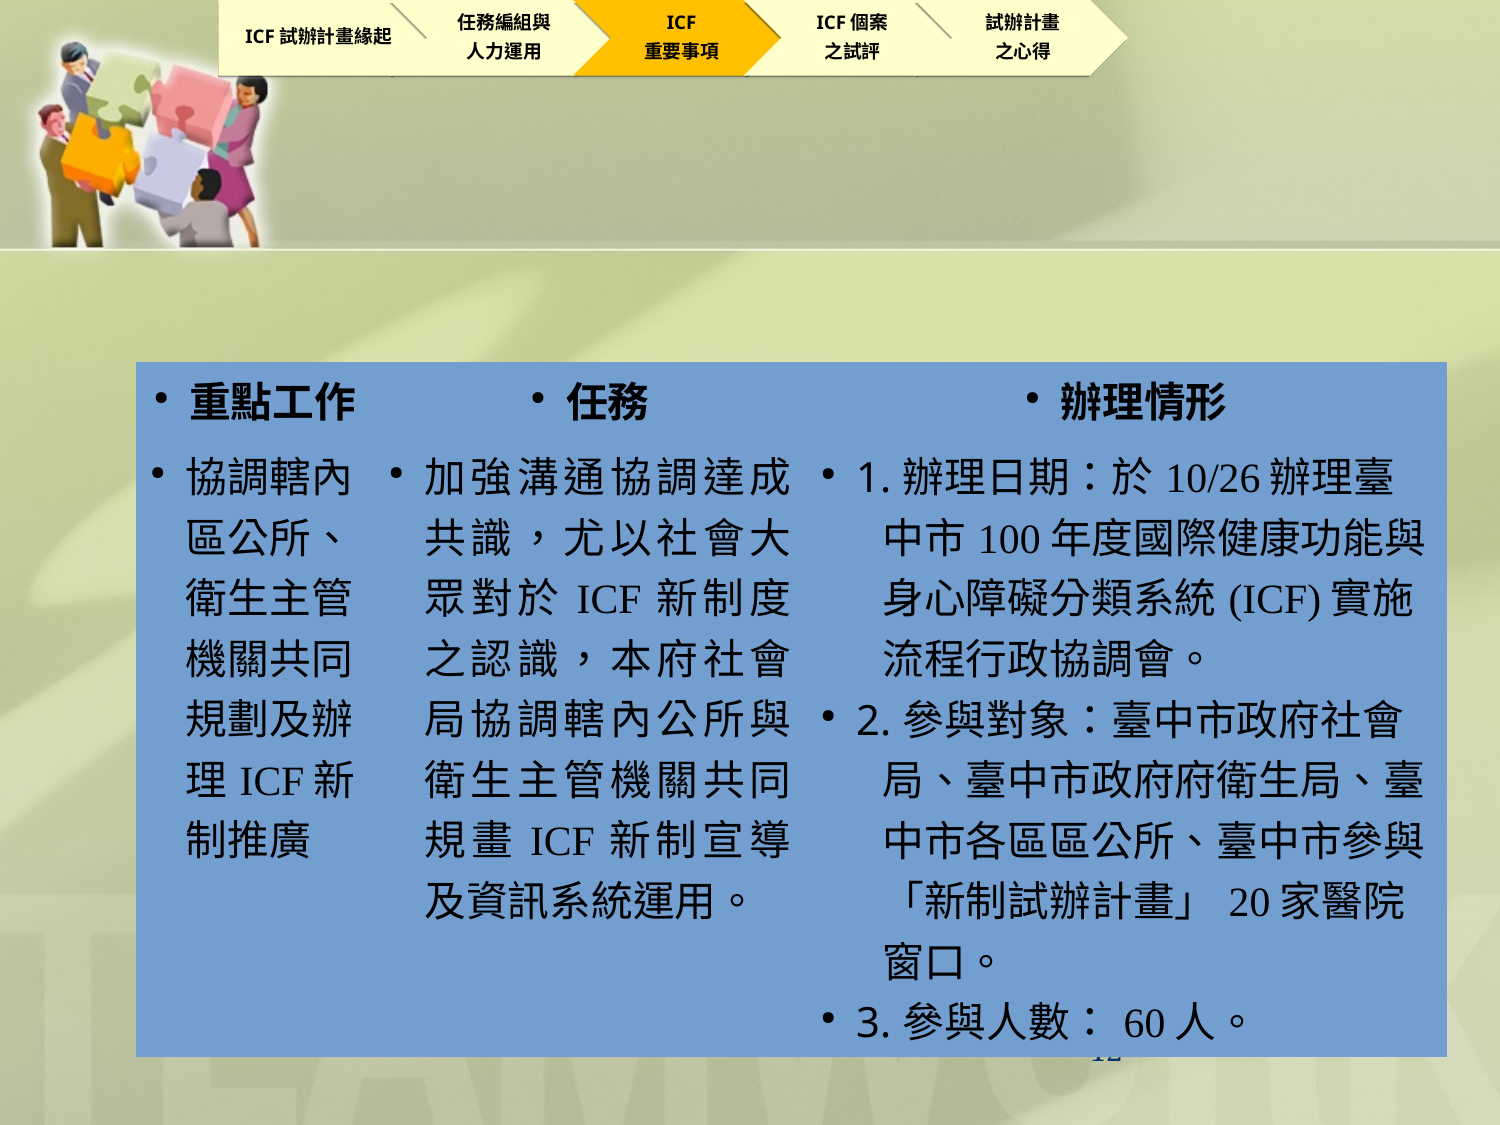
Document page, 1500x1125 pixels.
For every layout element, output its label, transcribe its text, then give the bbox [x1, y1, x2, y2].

table_cell 加強溝通協調達成共識，尤以社會大眾對於ICF新制度之認識，本府社會局協調轄內公所與衛生主管機關共同規畫ICF新制宣導及資訊系統運用。 [374, 437, 806, 1057]
table_header 任務 [374, 362, 806, 437]
text_box [1074, 1057, 1426, 1103]
text_box ICF個案 之試評 [743, 0, 951, 76]
table_cell 協調轄內區公所、衛生主管機關共同規劃及辦理ICF新制推廣 [136, 437, 374, 1057]
table_header 重點工作 [136, 362, 374, 437]
table_cell 1.辦理日期：於10/26辦理臺中市100年度國際健康功能與身心障礙分類系統(ICF)實施流程行政協調會。 2.參與對象：臺中市政府社會局、臺中市政府府衛生局、臺中市各區區公所、臺中市參與「新制試辦計畫」20家醫院窗口。 3.參與人數：60人。 [806, 437, 1447, 1057]
table_header 辦理情形 [806, 362, 1447, 437]
text_box 試辦計畫 之心得 [914, 0, 1128, 76]
text_box ICF 重要事項 [573, 0, 780, 76]
text_box ICF試辦計畫緣起 [218, 0, 426, 76]
text_box 任務編組與 人力運用 [389, 0, 610, 76]
